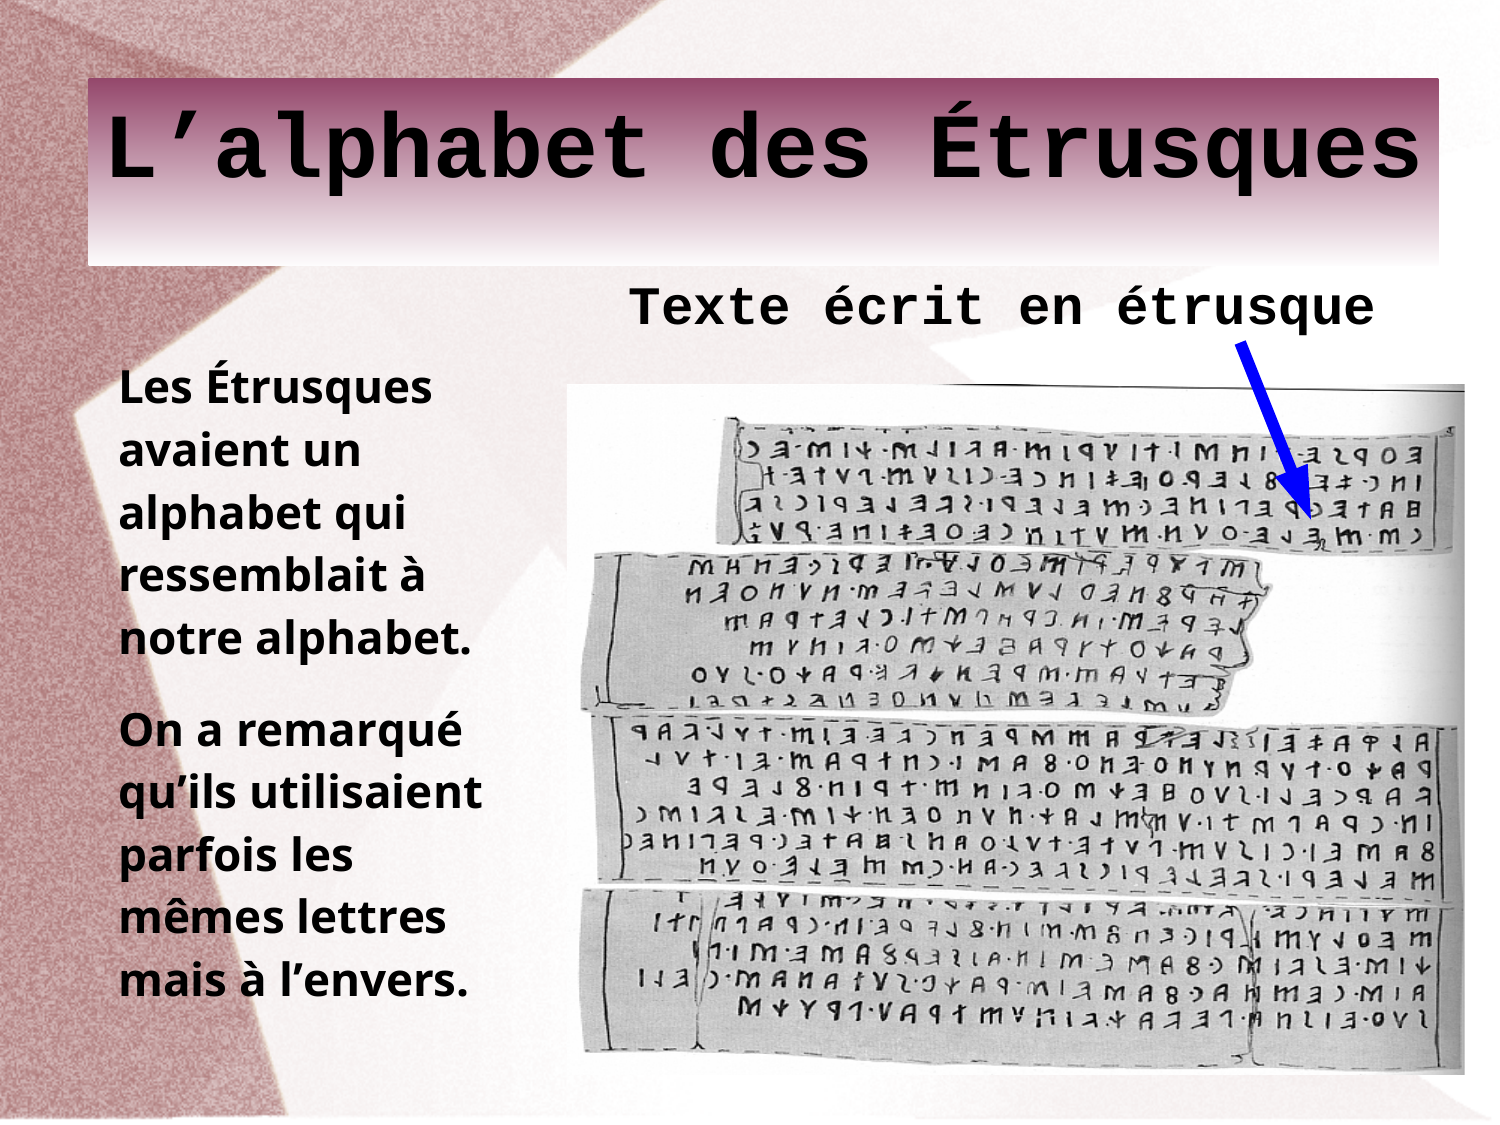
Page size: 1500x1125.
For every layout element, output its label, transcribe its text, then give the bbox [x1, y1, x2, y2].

picture [0, 0, 1500, 1125]
text_box Texte écrit en étrusque [614, 271, 1453, 349]
title L’alphabet des Étrusques [88, 78, 1439, 266]
text_box Les Étrusques avaient un alphabet qui ressemblait à notre alphabet. On a remarqué qu’ils utilisaient parfois les mêmes lettres mais à l’envers. [118, 354, 520, 1023]
